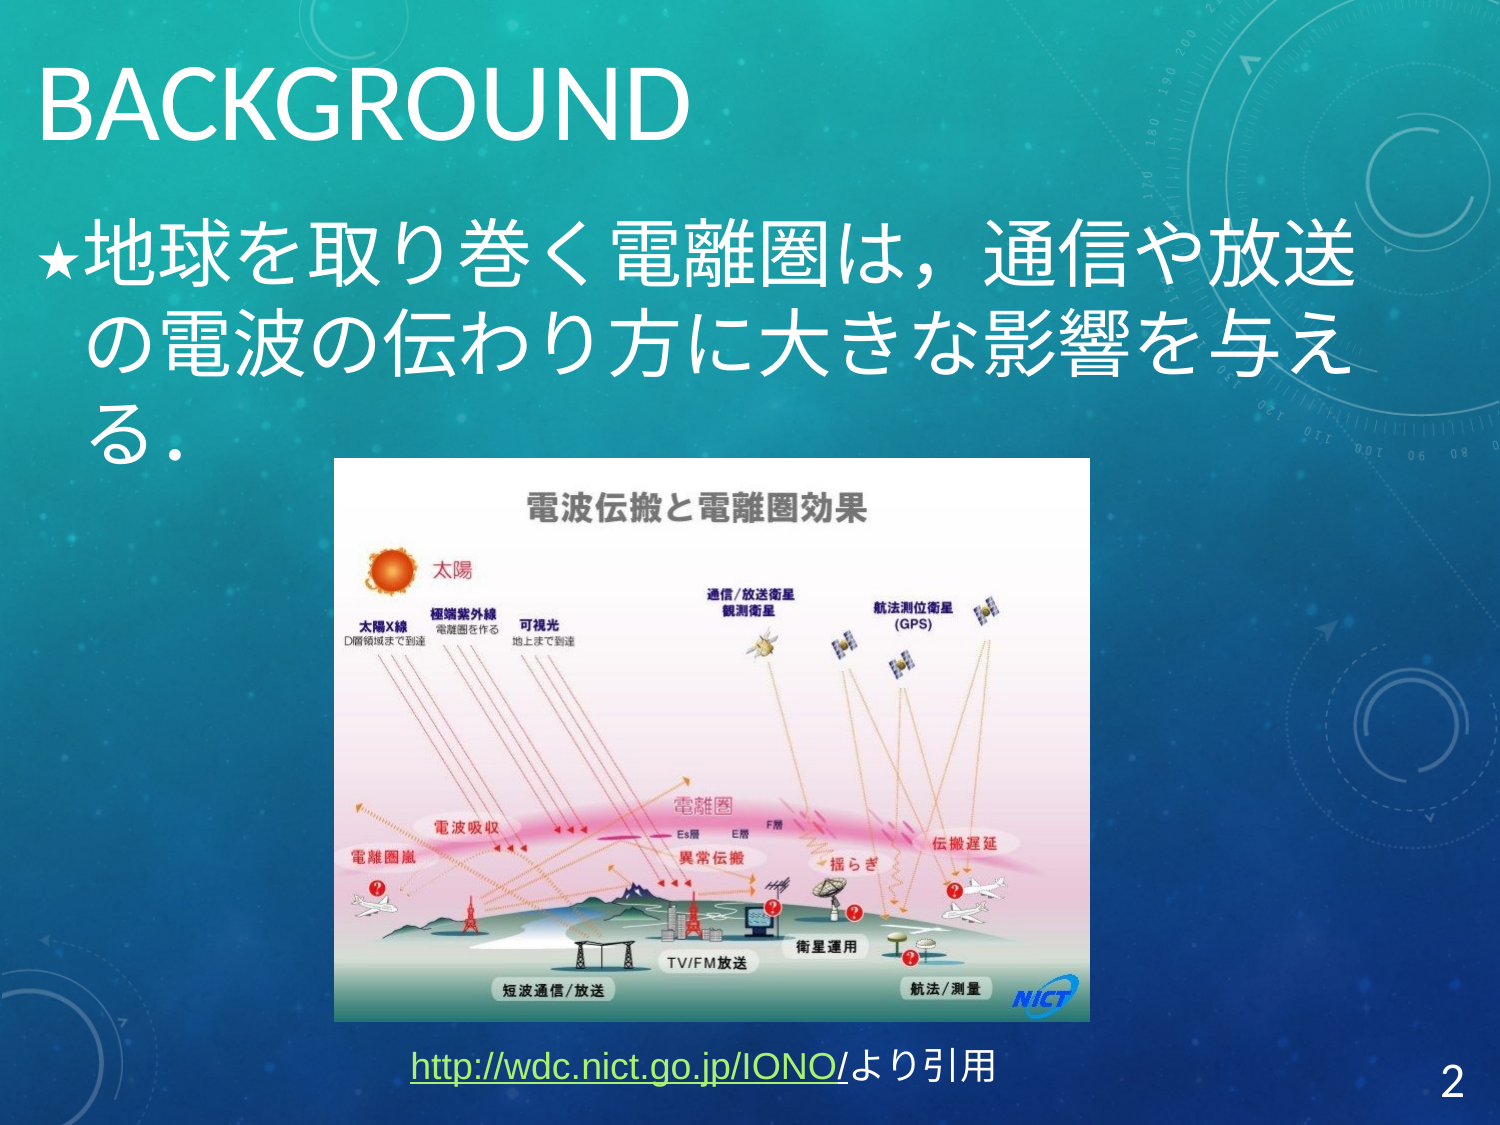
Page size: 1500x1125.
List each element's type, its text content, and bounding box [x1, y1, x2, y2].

picture [0, 0, 1500, 1125]
list 地球を取り巻く電離圏は，通信や放送の電波の伝わり方に大きな影響を与える． [20, 219, 1404, 464]
text_box http://wdc.nict.go.jp/IONO/より引用 [395, 1034, 1029, 1095]
title Background [20, 18, 1296, 173]
slide_number <番号> [1411, 1046, 1480, 1109]
